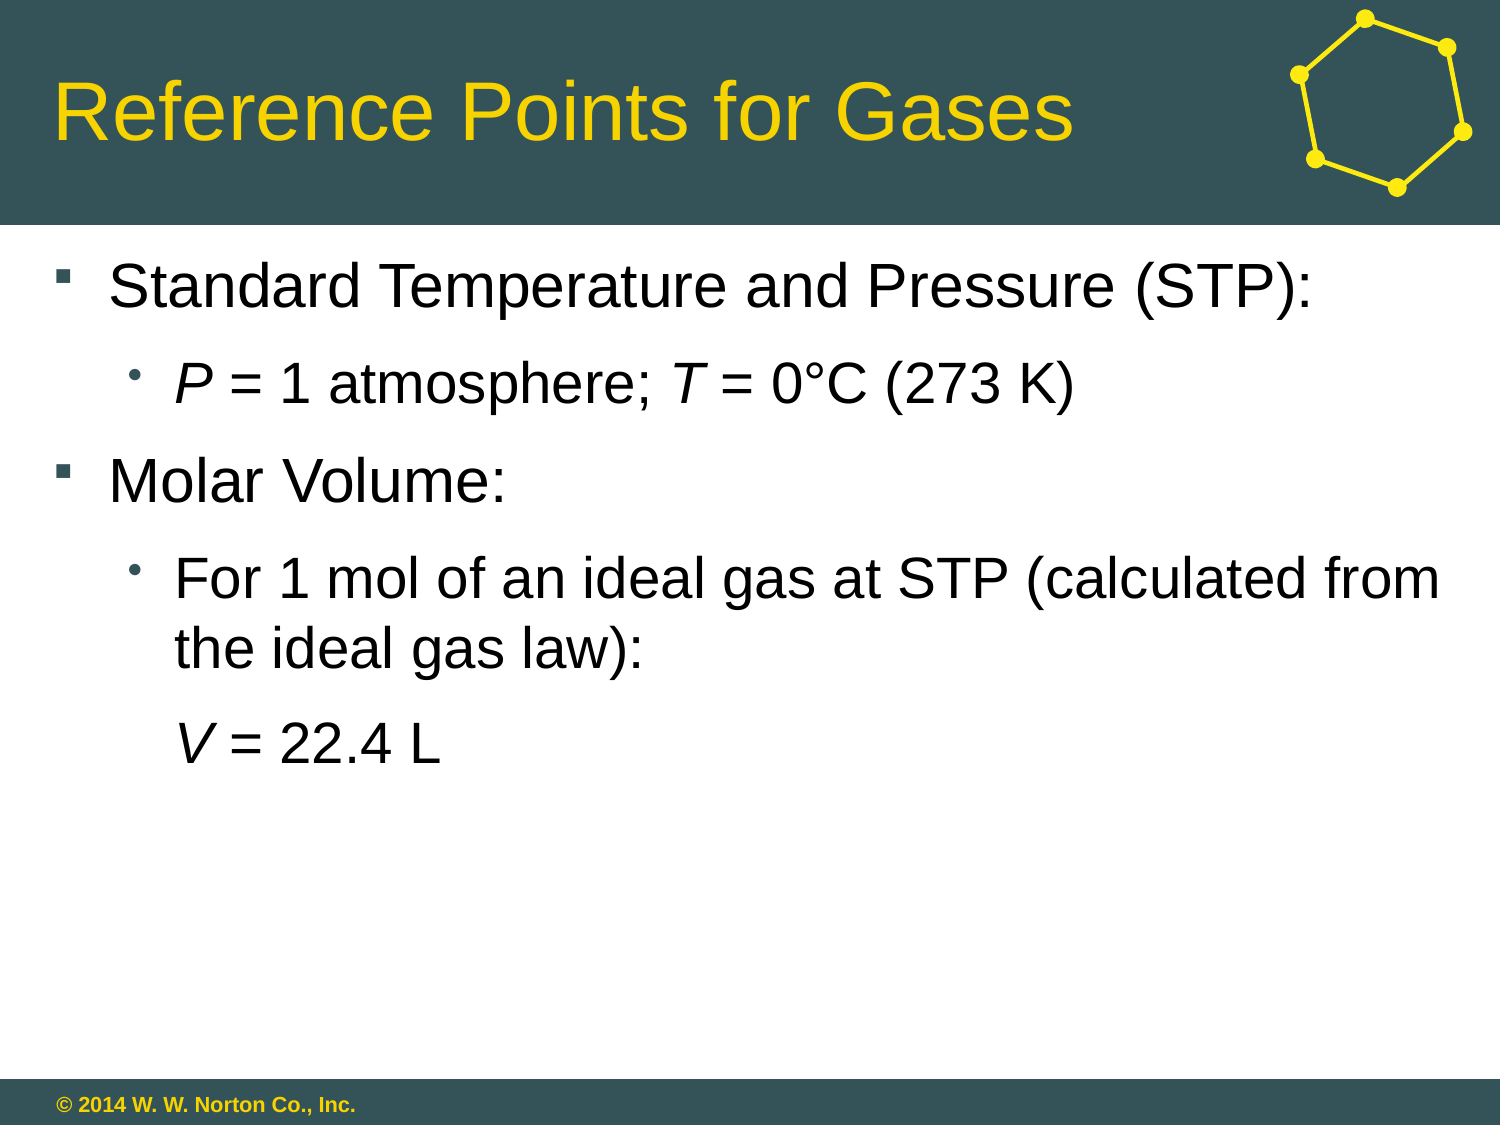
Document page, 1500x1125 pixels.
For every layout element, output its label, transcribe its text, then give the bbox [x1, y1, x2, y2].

title Reference Points for Gases [37, 19, 1118, 195]
list Standard Temperature and Pressure (STP): P = 1 atmosphere; T = 0°C (273 K) Molar Volume: For 1 mol of an ideal gas at STP (calculated from the ideal gas law): V = 22.4 L [37, 237, 1463, 1121]
